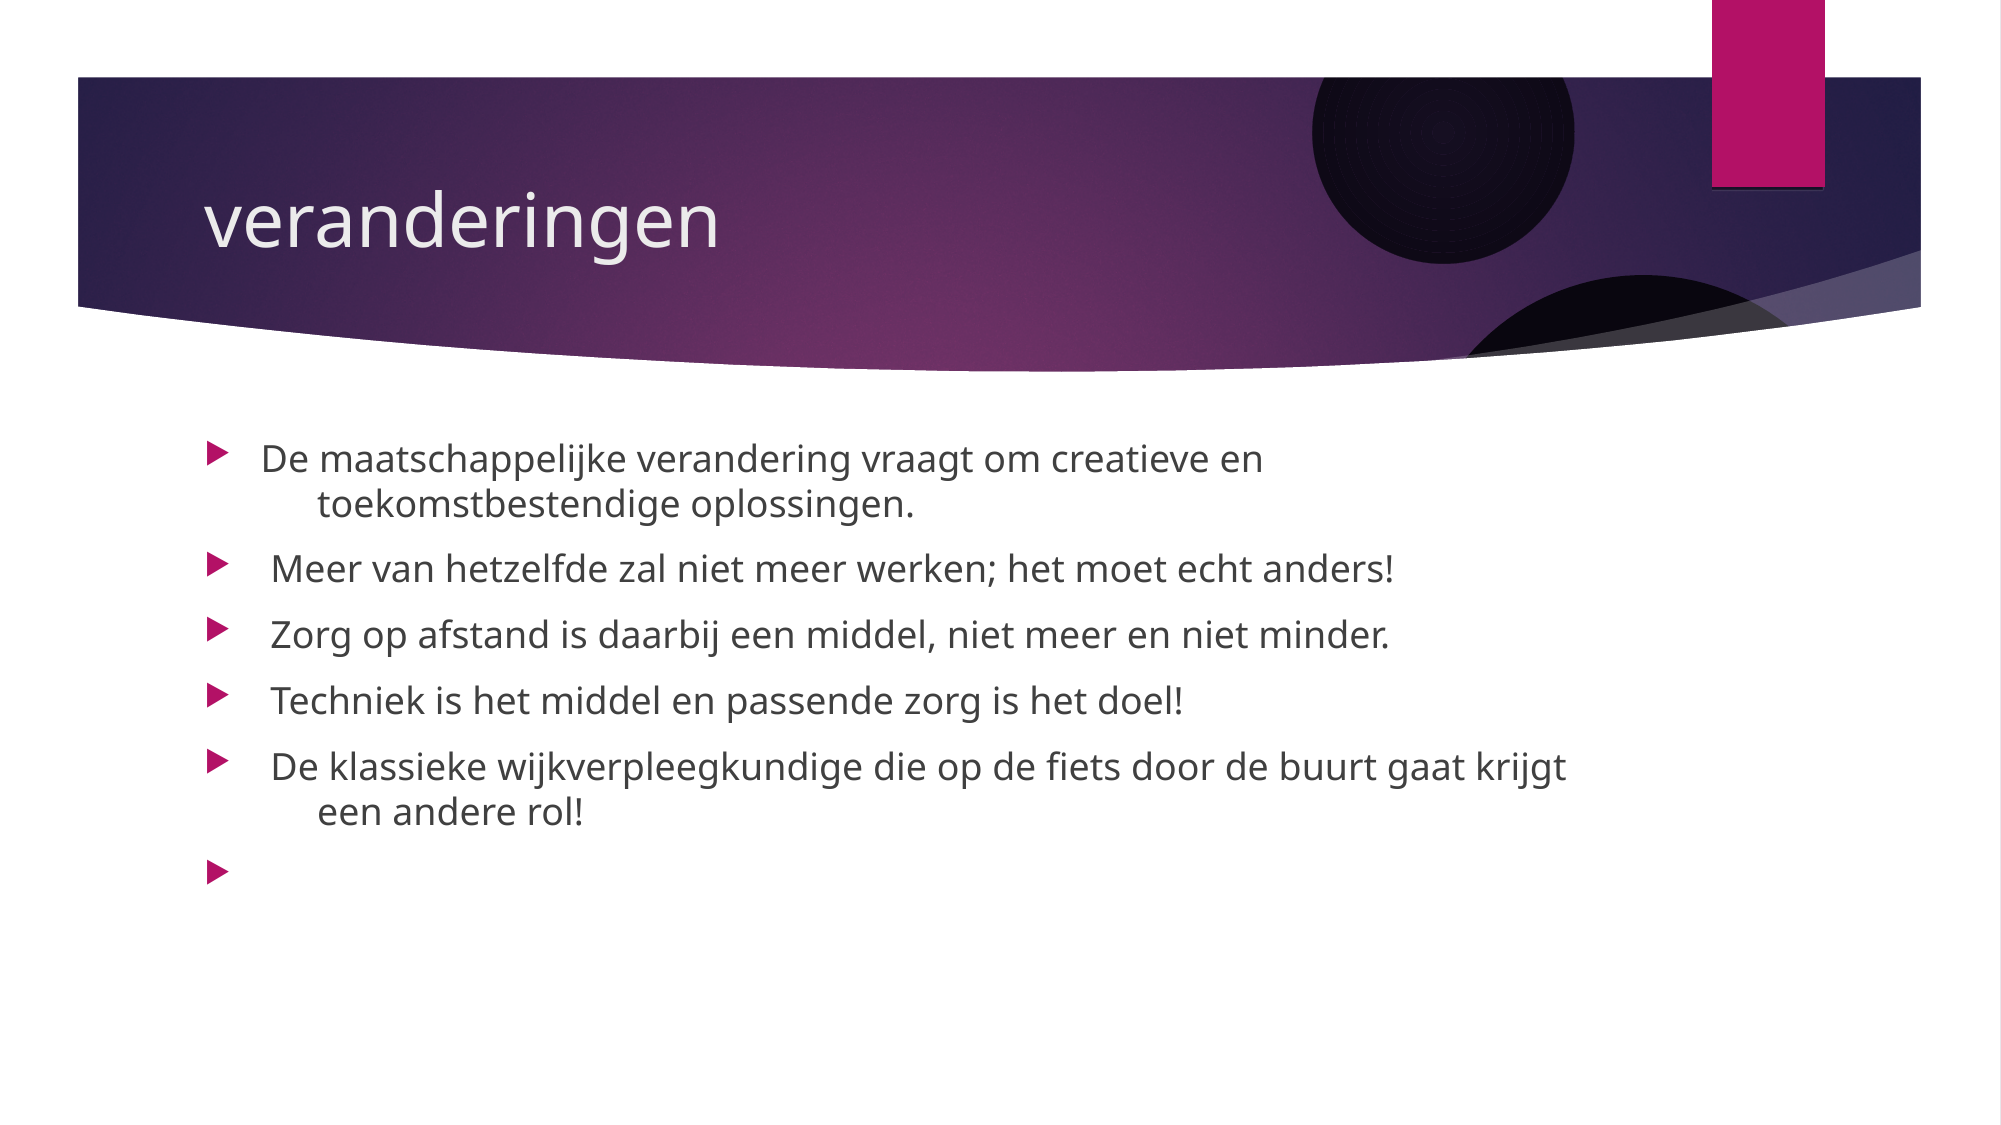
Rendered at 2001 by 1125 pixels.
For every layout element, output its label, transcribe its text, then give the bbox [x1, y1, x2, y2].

list De maatschappelijke verandering vraagt om creatieve en toekomstbestendige oplossingen. Meer van hetzelfde zal niet meer werken; het moet echt anders! Zorg op afstand is daarbij een middel, niet meer en niet minder. Techniek is het middel en passende zorg is het doel! De klassieke wijkverpleegkundige die op de fiets door de buurt gaat krijgt een andere rol! [189, 427, 1638, 988]
title veranderingen [189, 159, 1627, 276]
